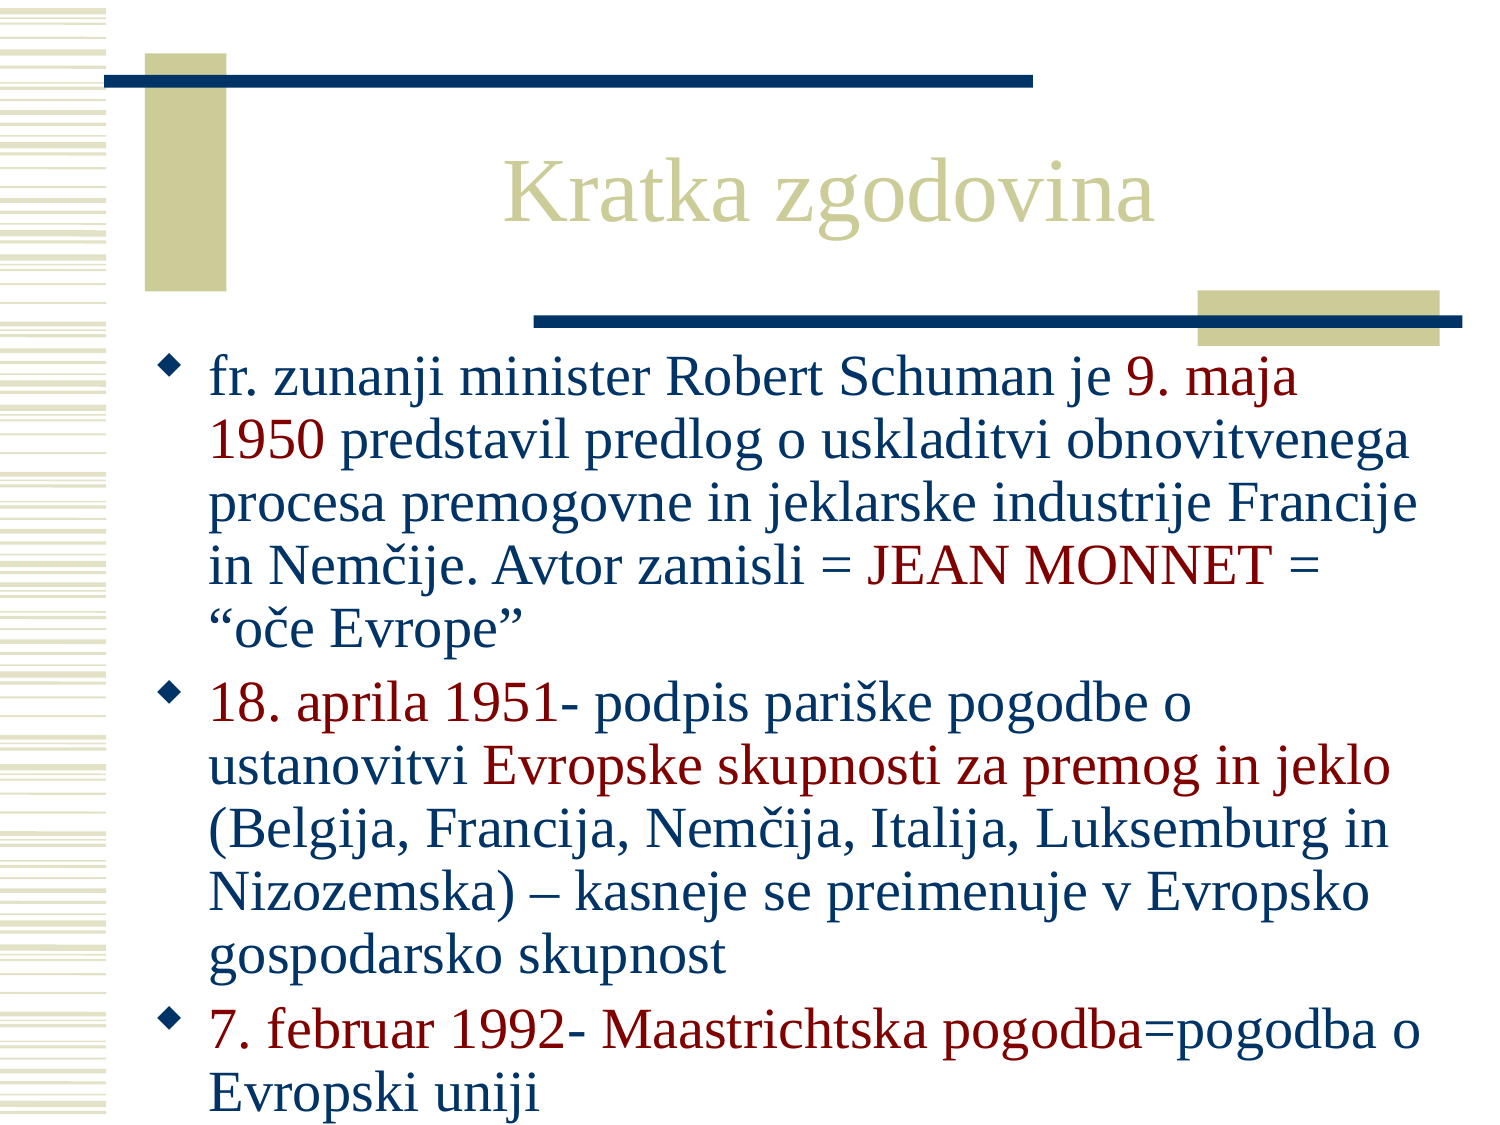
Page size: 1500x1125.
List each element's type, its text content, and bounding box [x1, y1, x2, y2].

list fr. zunanji minister Robert Schuman je 9. maja 1950 predstavil predlog o uskladitvi obnovitvenega procesa premogovne in jeklarske industrije Francije in Nemčije. Avtor zamisli = JEAN MONNET = “oče Evrope” 18. aprila 1951- podpis pariške pogodbe o ustanovitvi Evropske skupnosti za premog in jeklo (Belgija, Francija, Nemčija, Italija, Luksemburg in Nizozemska) – kasneje se preimenuje v Evropsko gospodarsko skupnost 7. februar 1992- Maastrichtska pogodba=pogodba o Evropski uniji [137, 337, 1443, 975]
title Kratka zgodovina [225, 99, 1436, 288]
